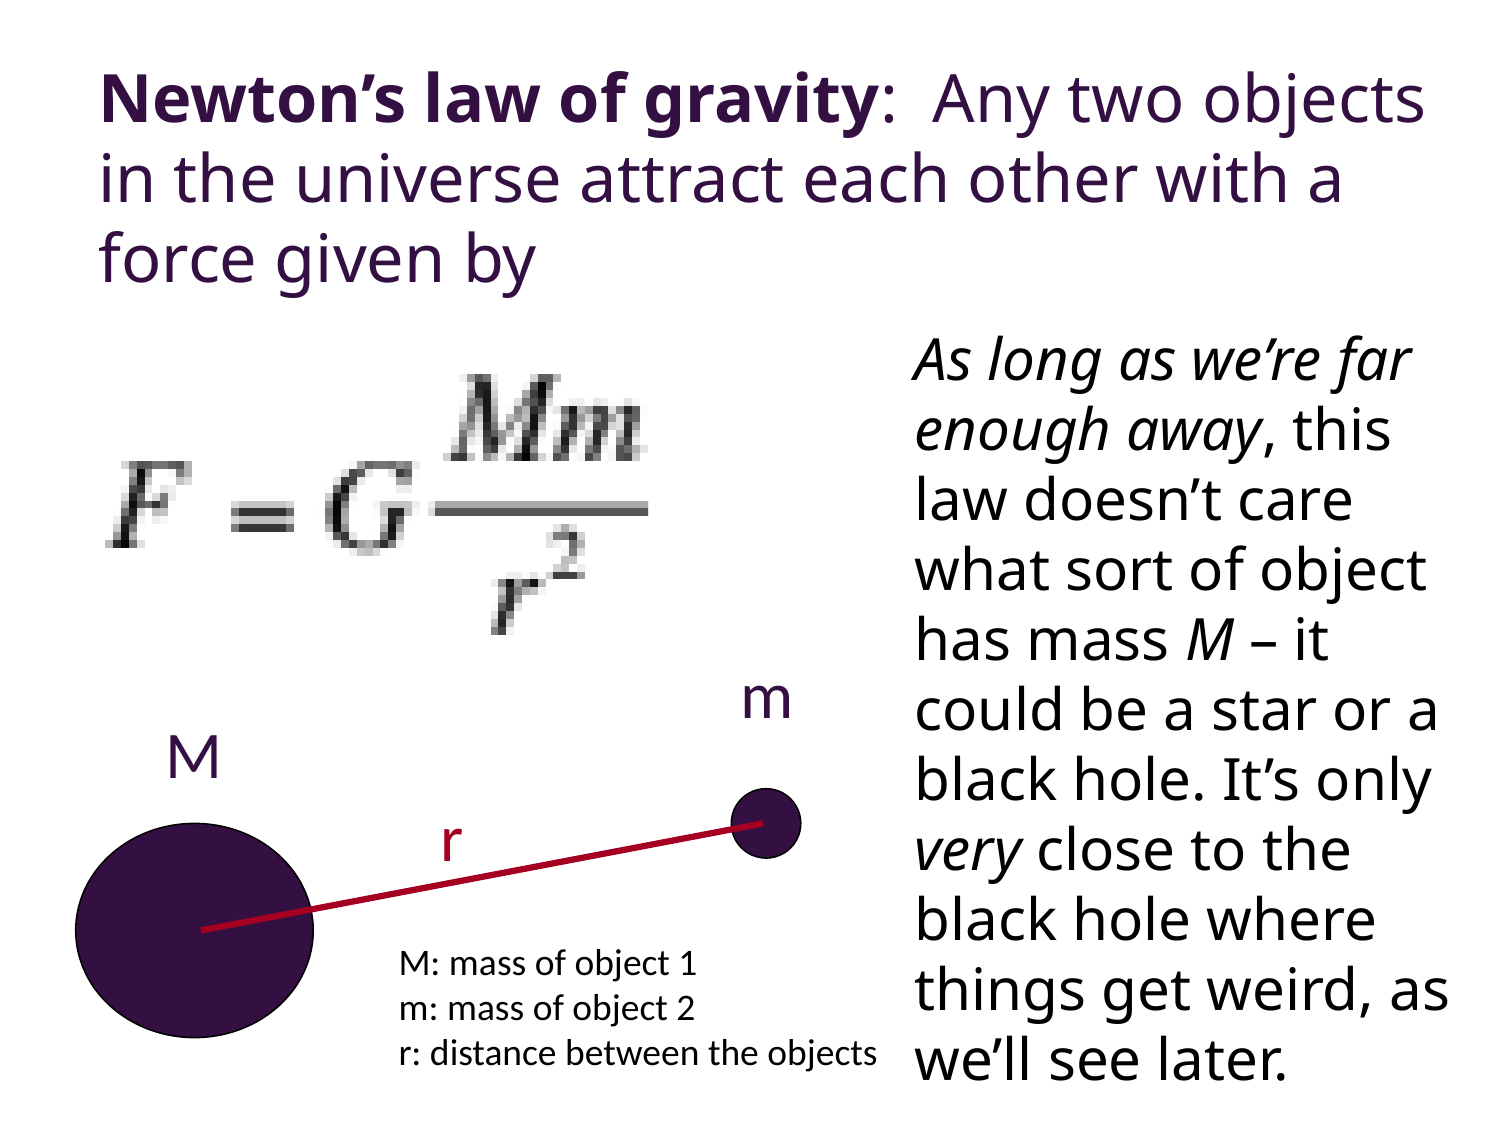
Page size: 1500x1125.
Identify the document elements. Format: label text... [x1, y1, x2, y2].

text_box As long as we’re far enough away, this law doesn’t care what sort of object has mass M – it could be a star or a black hole. It’s only very close to the black hole where things get weird, as we’ll see later. [900, 314, 1492, 1100]
text_box r [425, 787, 501, 883]
text_box Newton’s law of gravity: Any two objects in the universe attract each other with a force given by [83, 48, 1477, 304]
picture [90, 360, 649, 644]
text_box m [725, 644, 801, 740]
text_box [75, 823, 314, 1038]
text_box M: mass of object 1 m: mass of object 2 r: distance between the objects [383, 930, 900, 1081]
text_box [731, 788, 801, 859]
text_box M [150, 704, 251, 800]
